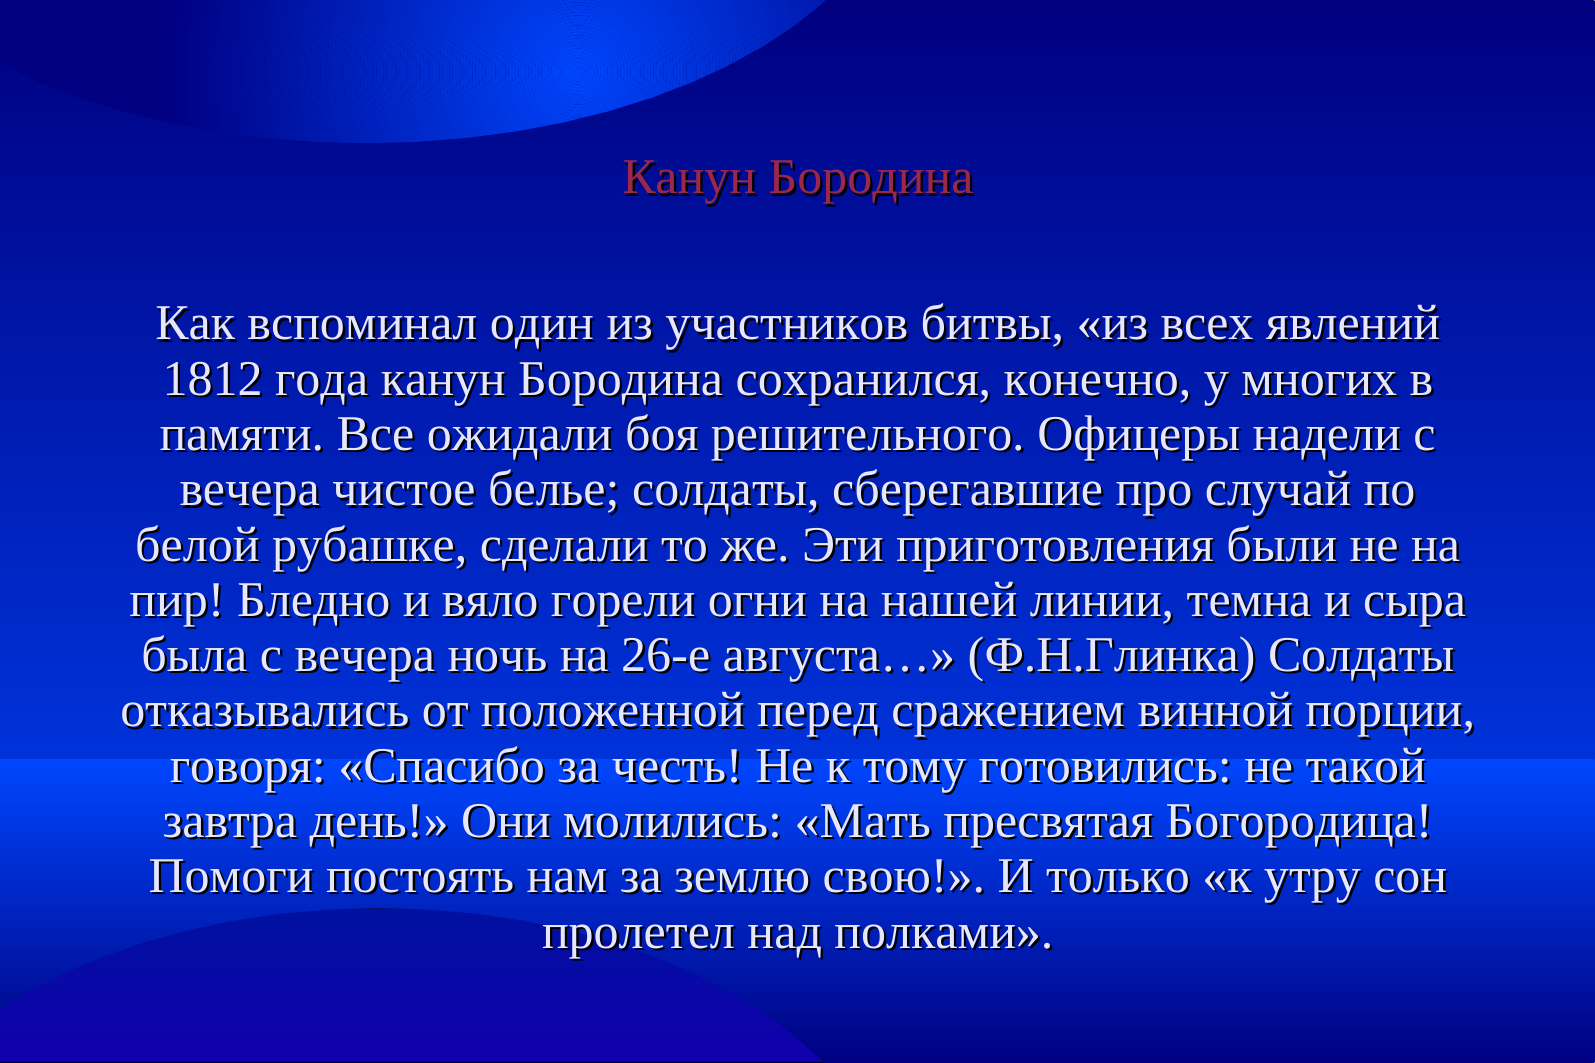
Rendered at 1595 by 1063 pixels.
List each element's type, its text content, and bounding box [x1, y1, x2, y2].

title Канун Бородина [117, 117, 1479, 236]
list Как вспоминал один из участников битвы, «из всех явлений 1812 года канун Бородина сохранился, конечно, у многих в памяти. Все ожидали боя решительного. Офицеры надели с вечера чистое белье; солдаты, сберегавшие про случай по белой рубашке, сделали то же. Эти приготовления были не на пир! Бледно и вяло горели огни на нашей линии, темна и сыра была с вечера ночь на 26-е августа…» (Ф.Н.Глинка) Солдаты отказывались от положенной перед сражением винной порции, говоря: «Спасибо за честь! Не к тому готовились: не такой завтра день!» Они молились: «Мать пресвятая Богородица! Помоги постоять нам за землю свою!». И только «к утру сон пролетел над полками». [117, 295, 1479, 971]
